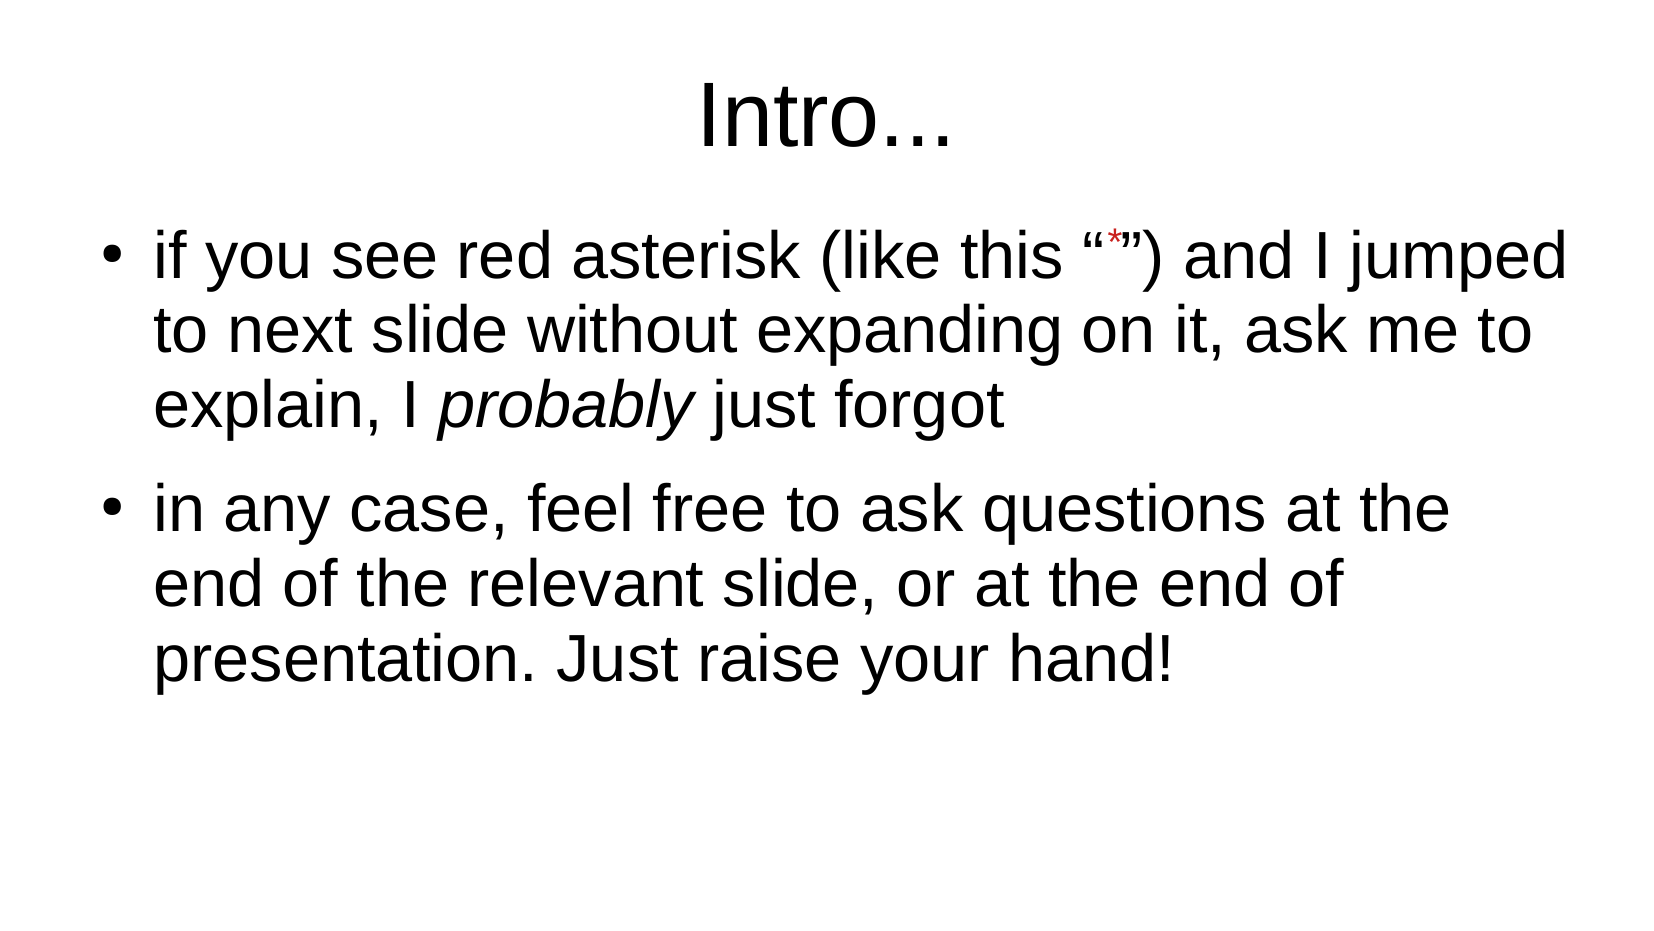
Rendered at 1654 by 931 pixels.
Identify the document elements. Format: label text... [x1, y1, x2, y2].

title Intro... [82, 37, 1571, 193]
list if you see red asterisk (like this “*”) and I jumped to next slide without expanding on it, ask me to explain, I probably just forgot in any case, feel free to ask questions at the end of the relevant slide, or at the end of presentation. Just raise your hand! [82, 217, 1571, 758]
